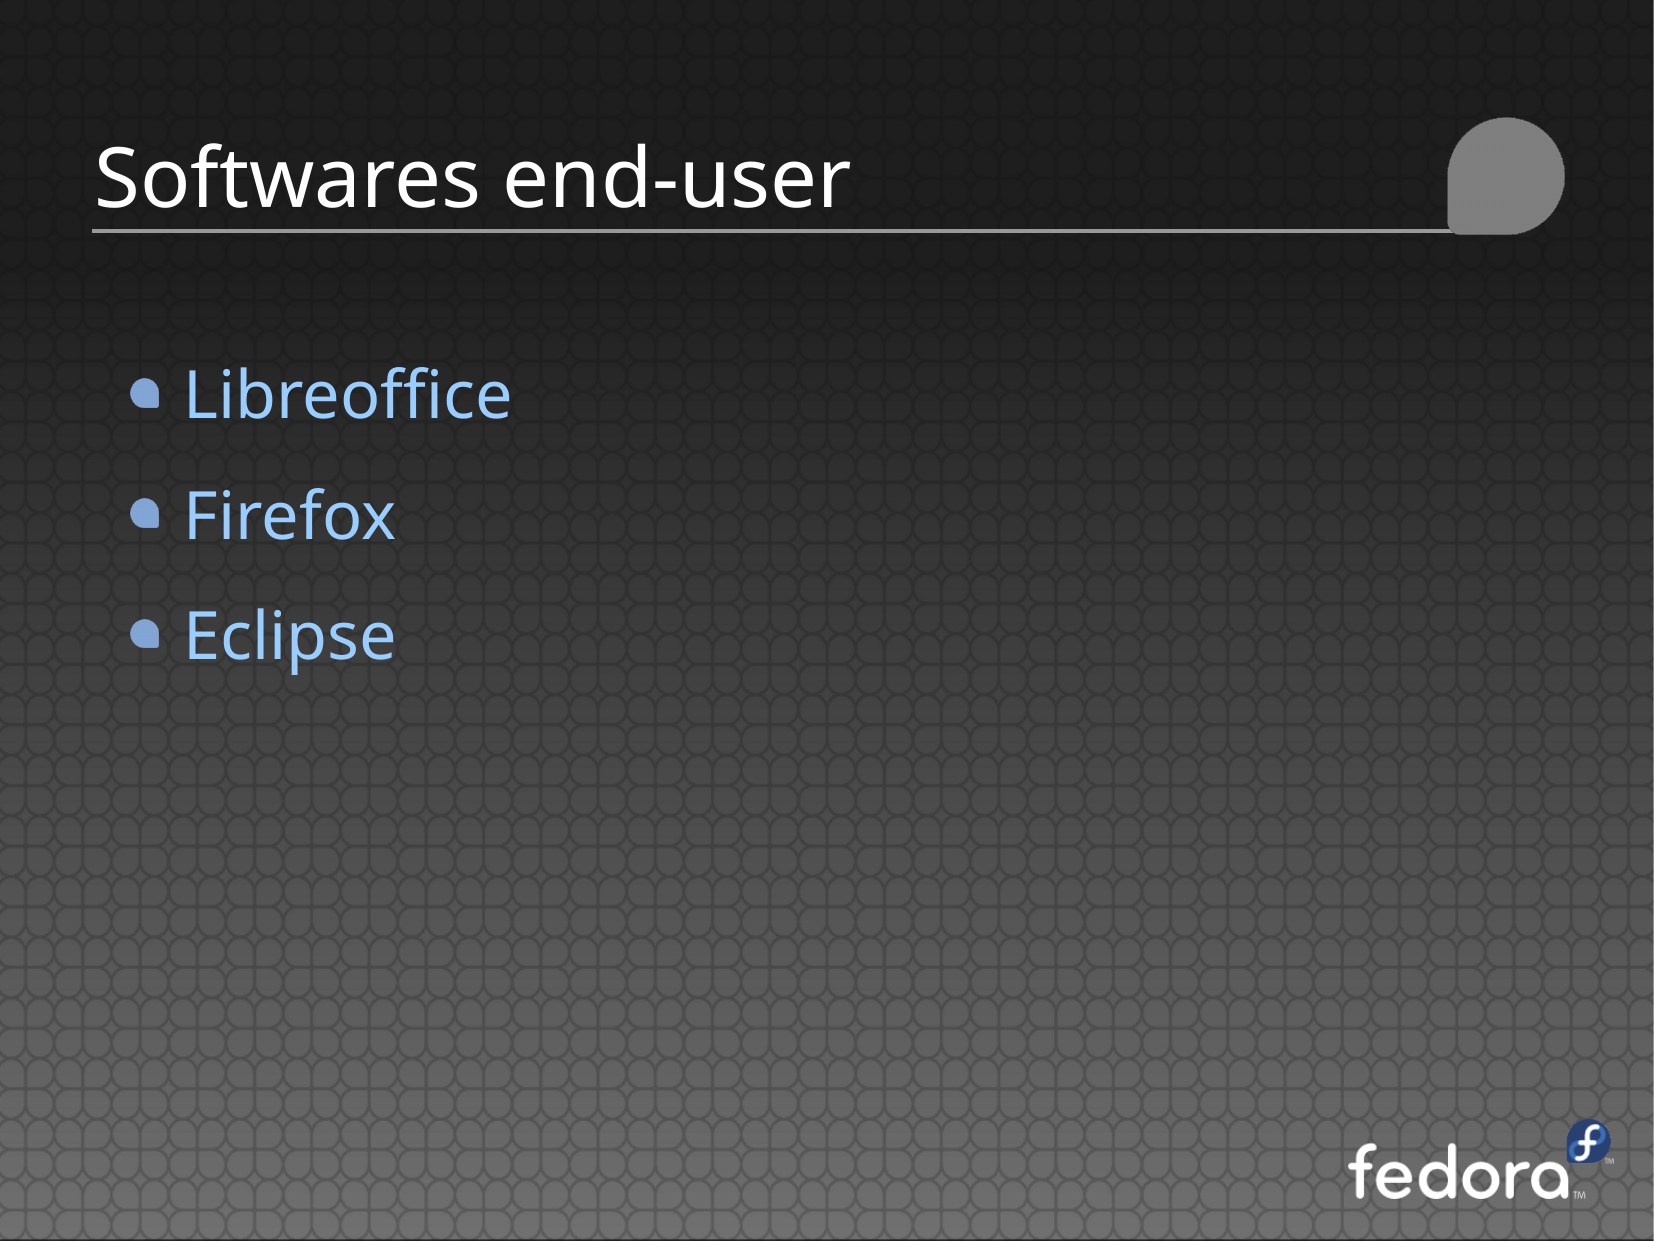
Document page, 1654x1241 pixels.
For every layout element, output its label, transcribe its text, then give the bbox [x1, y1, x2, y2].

picture [0, 0, 1654, 1241]
title Softwares end-user [94, 100, 1426, 251]
list Libreoffice Firefox Eclipse [112, 227, 1501, 1163]
